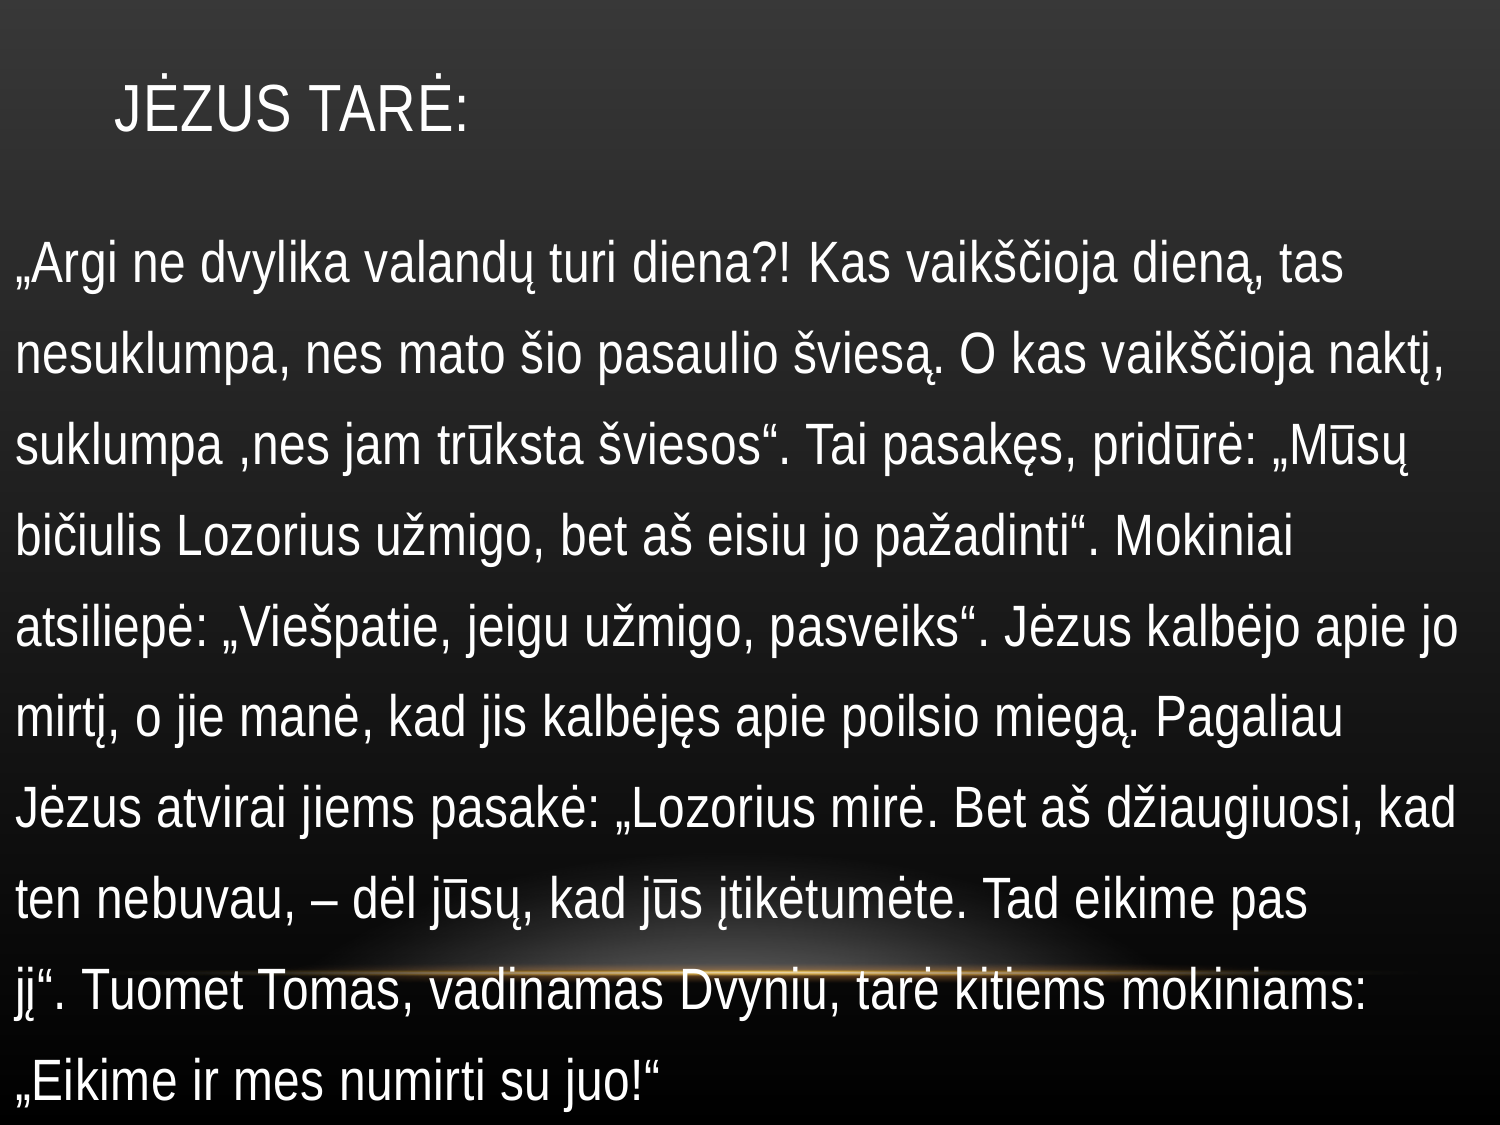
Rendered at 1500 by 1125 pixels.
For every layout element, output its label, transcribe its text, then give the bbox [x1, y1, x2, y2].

list „Argi ne dvylika valandų turi diena?! Kas vaikščioja dieną, tas nesuklumpa, nes mato šio pasaulio šviesą. O kas vaikščioja naktį, suklumpa ,nes jam trūksta šviesos“. Tai pasakęs, pridūrė: „Mūsų bičiulis Lozorius užmigo, bet aš eisiu jo pažadinti“. Mokiniai atsiliepė: „Viešpatie, jeigu užmigo, pasveiks“. Jėzus kalbėjo apie jo mirtį, o jie manė, kad jis kalbėjęs apie poilsio miegą. Pagaliau Jėzus atvirai jiems pasakė: „Lozorius mirė. Bet aš džiaugiuosi, kad ten nebuvau, – dėl jūsų, kad jūs įtikėtumėte. Tad eikime pas jį“. Tuomet Tomas, vadinamas Dvyniu, tarė kitiems mokiniams: „Eikime ir mes numirti su juo!“ [0, 196, 1500, 1125]
title Jėzus tarė: [99, 45, 1400, 196]
